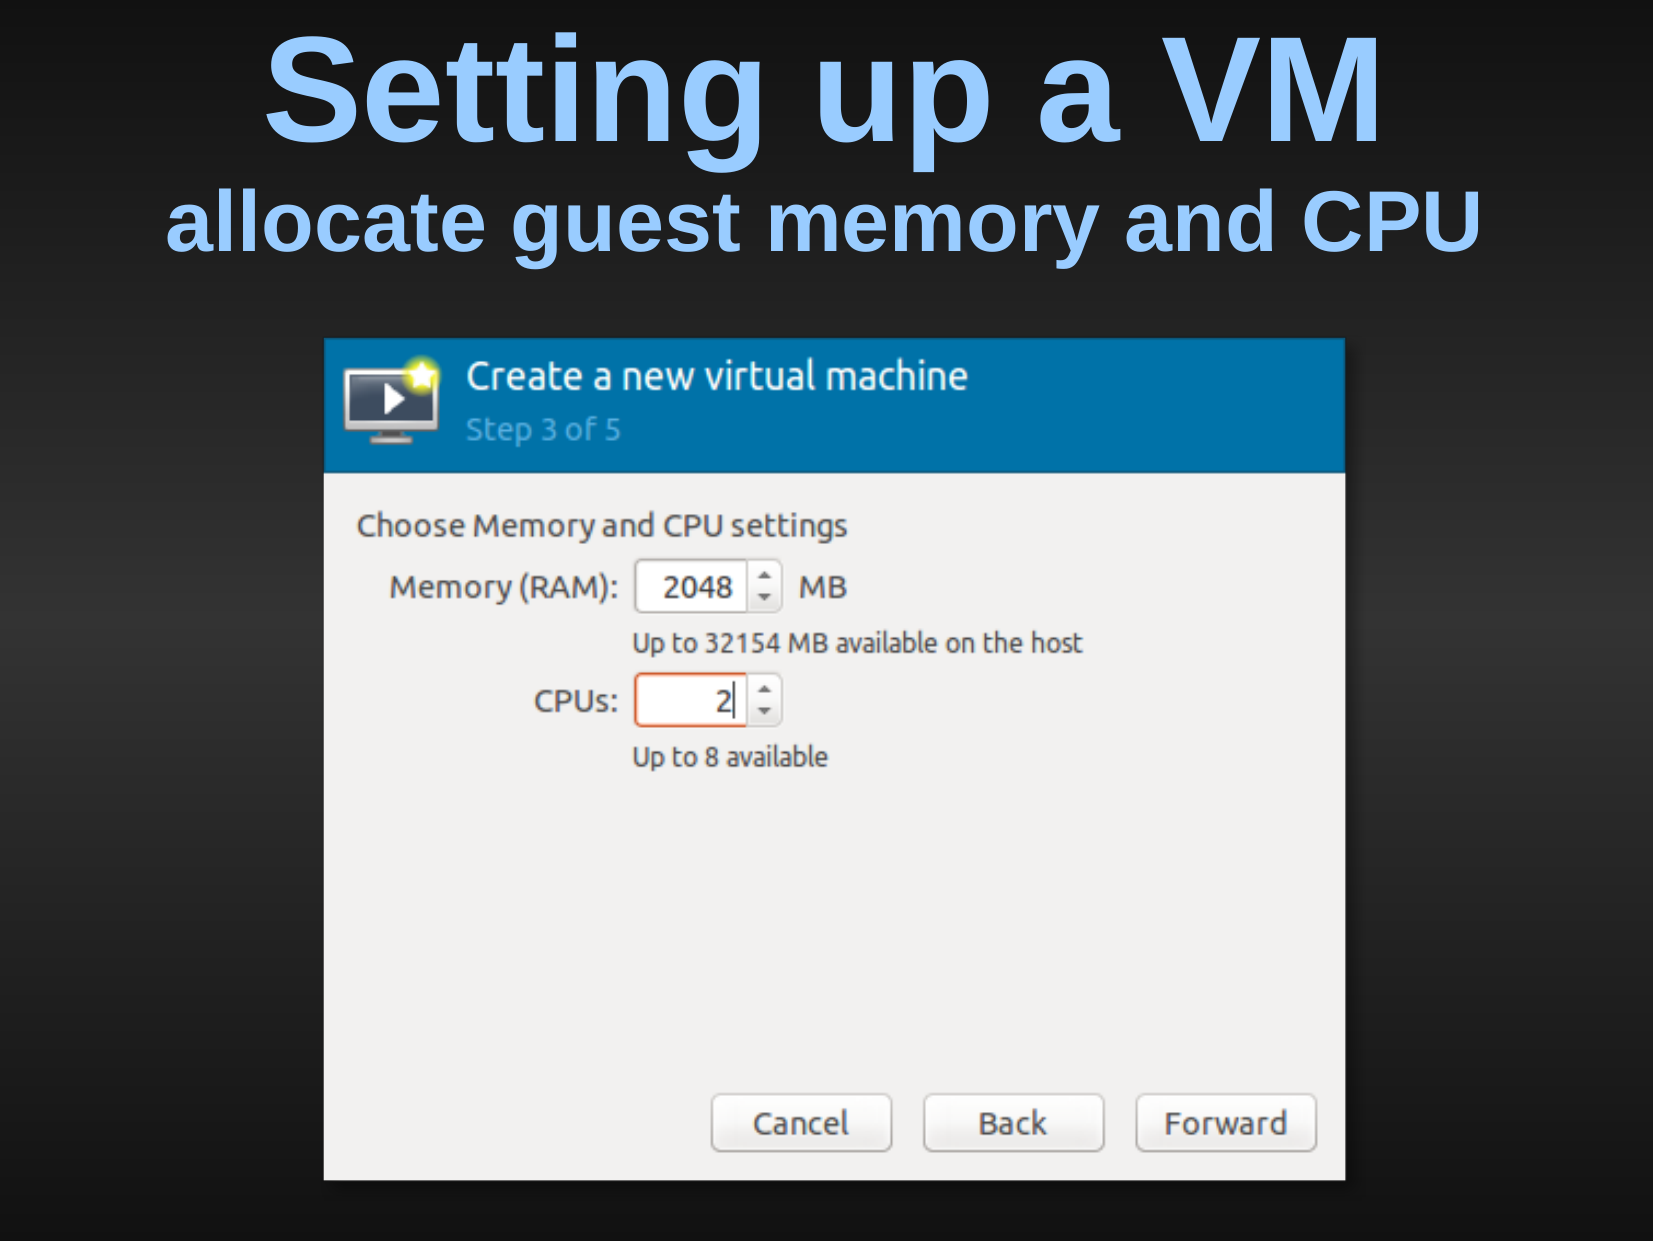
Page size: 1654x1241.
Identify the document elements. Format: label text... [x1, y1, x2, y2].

title Setting up a VM allocate guest memory and CPU [0, 5, 1651, 271]
picture [313, 327, 1366, 1201]
title [15, 275, 1636, 1201]
